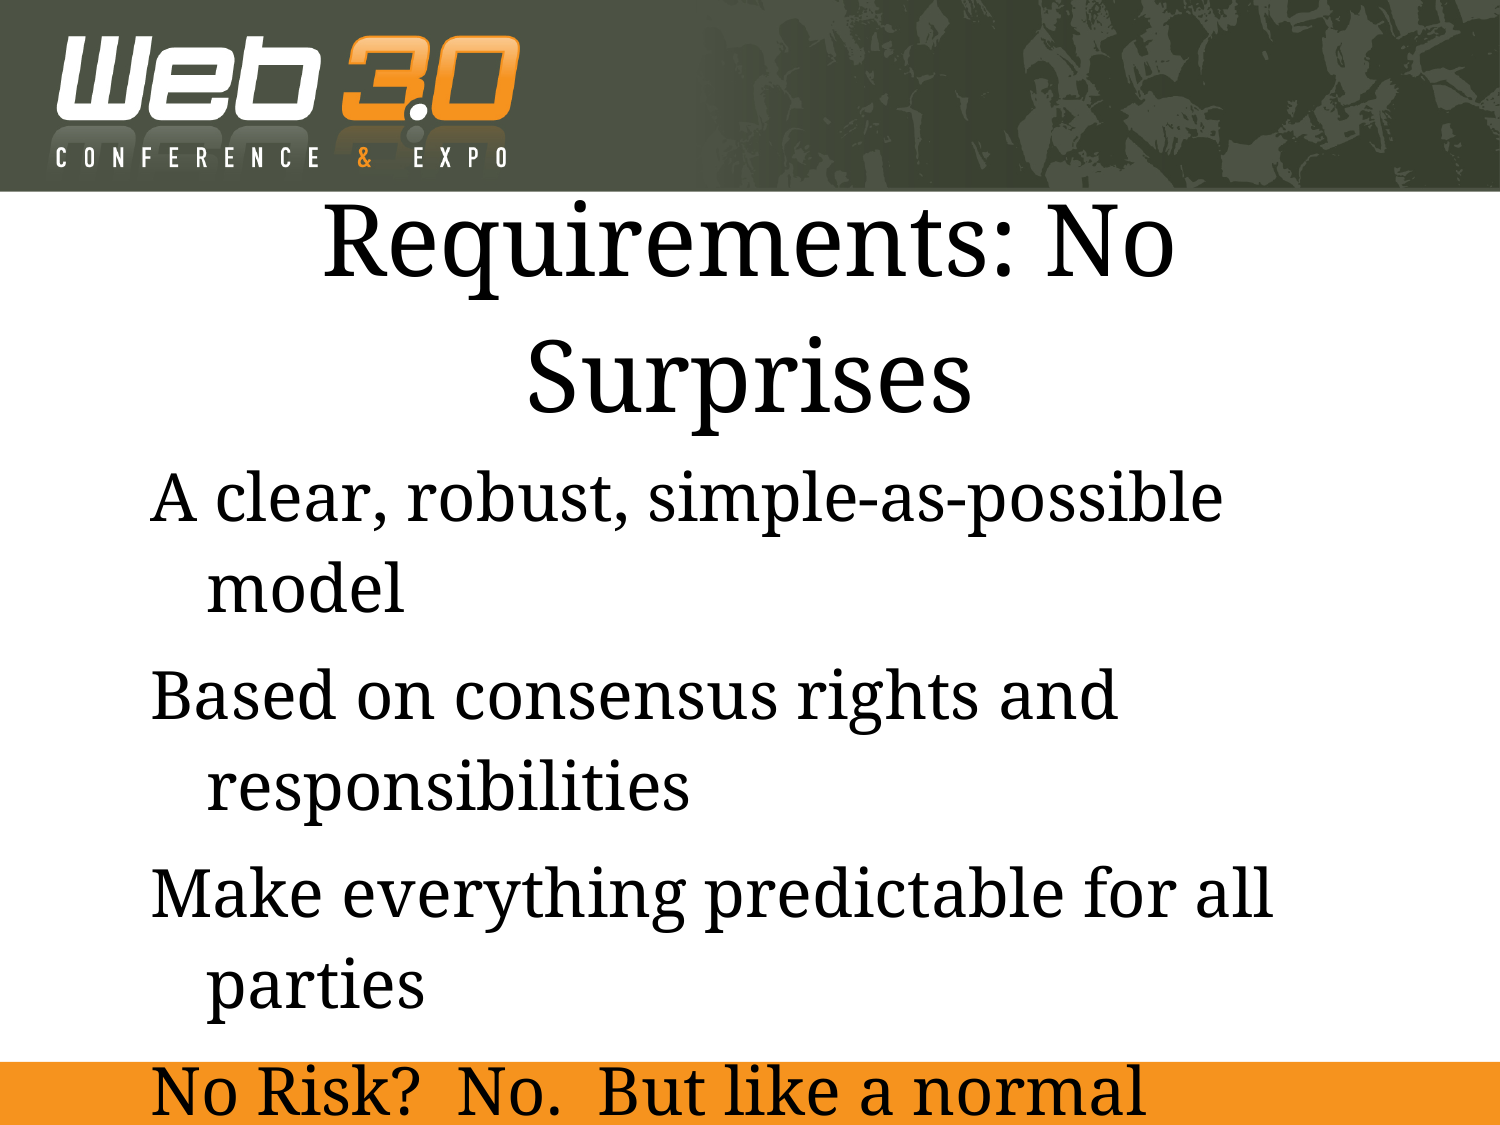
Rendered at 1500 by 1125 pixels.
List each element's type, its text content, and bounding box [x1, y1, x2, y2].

picture [0, 0, 1500, 1125]
list A clear, robust, simple-as-possible model Based on consensus rights and responsibilities Make everything predictable for all parties No Risk? No. But like a normal business venture. [150, 449, 1426, 1125]
title Requirements: No Surprises [112, 211, 1388, 400]
